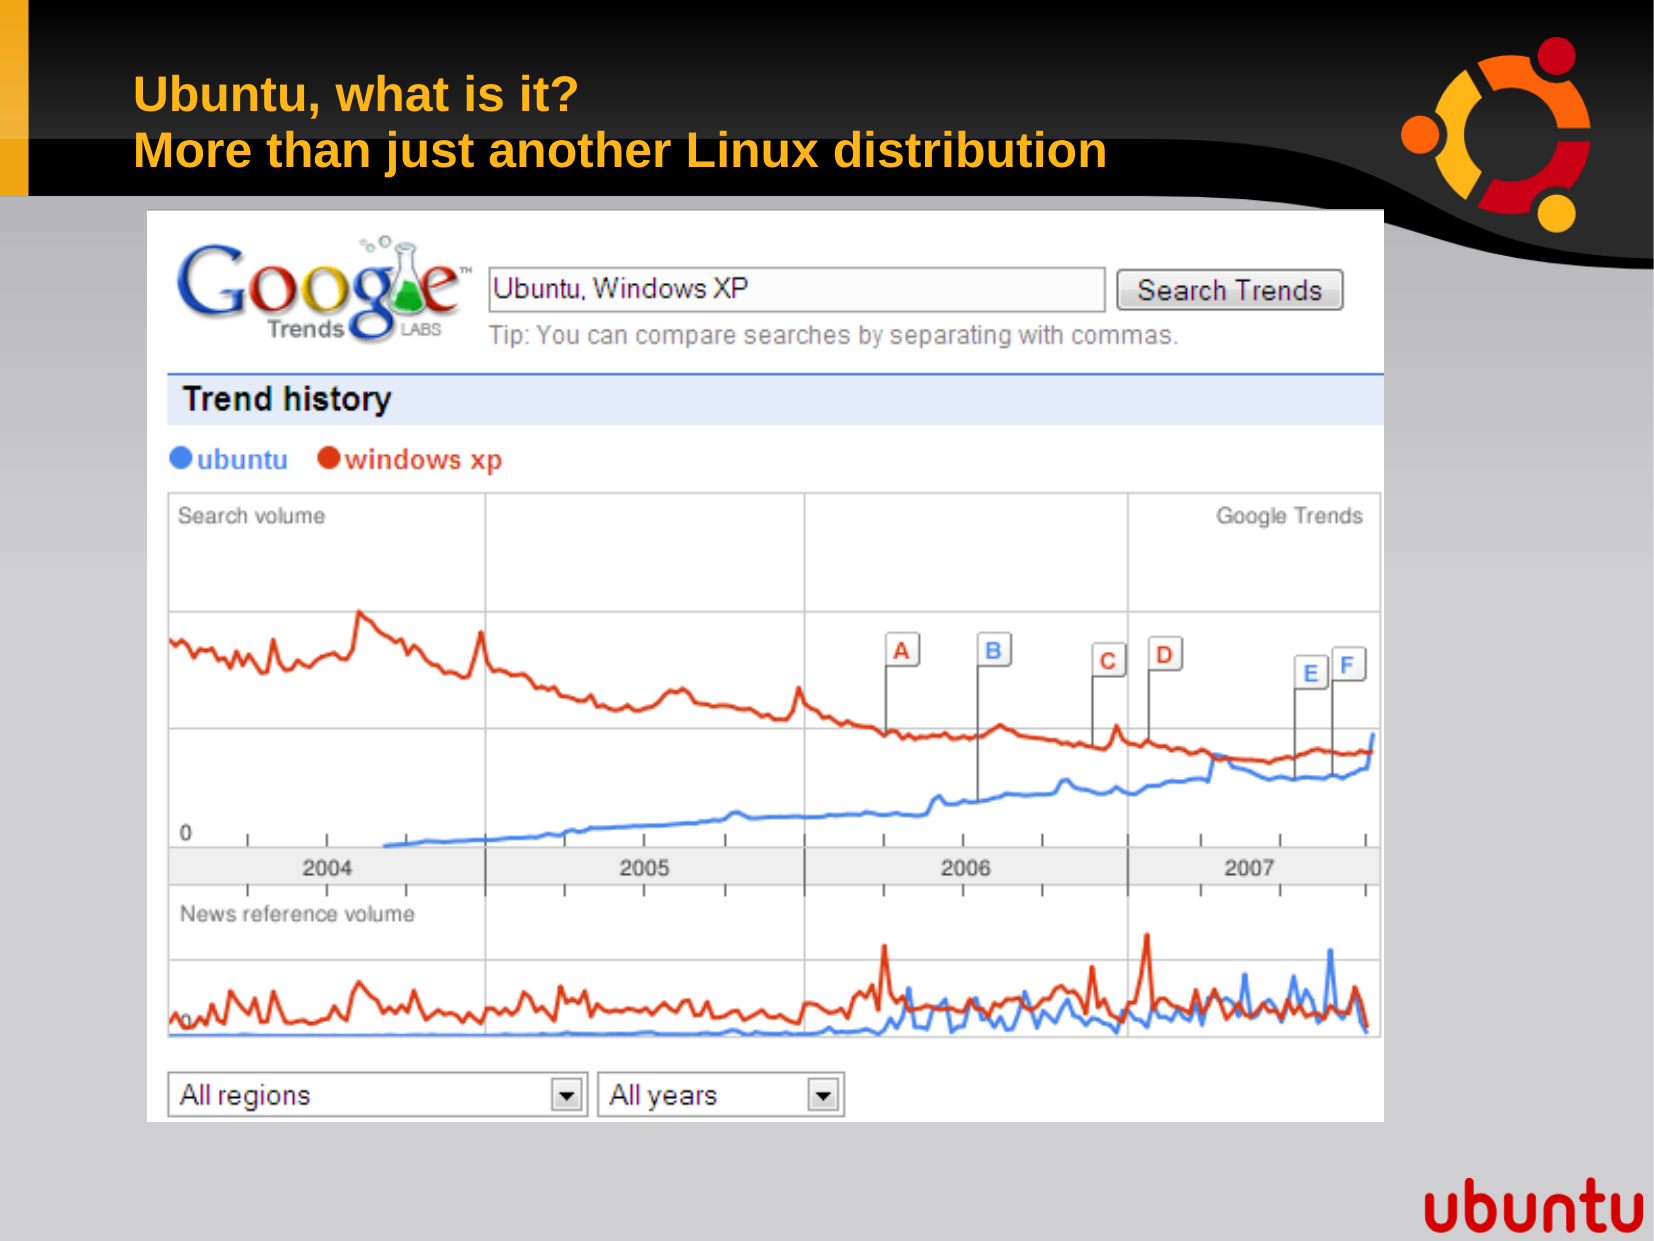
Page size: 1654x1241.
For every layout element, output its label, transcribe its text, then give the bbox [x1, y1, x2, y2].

text_box Ubuntu, what is it? More than just another Linux distribution [118, 59, 1211, 186]
picture [0, 0, 1654, 1241]
